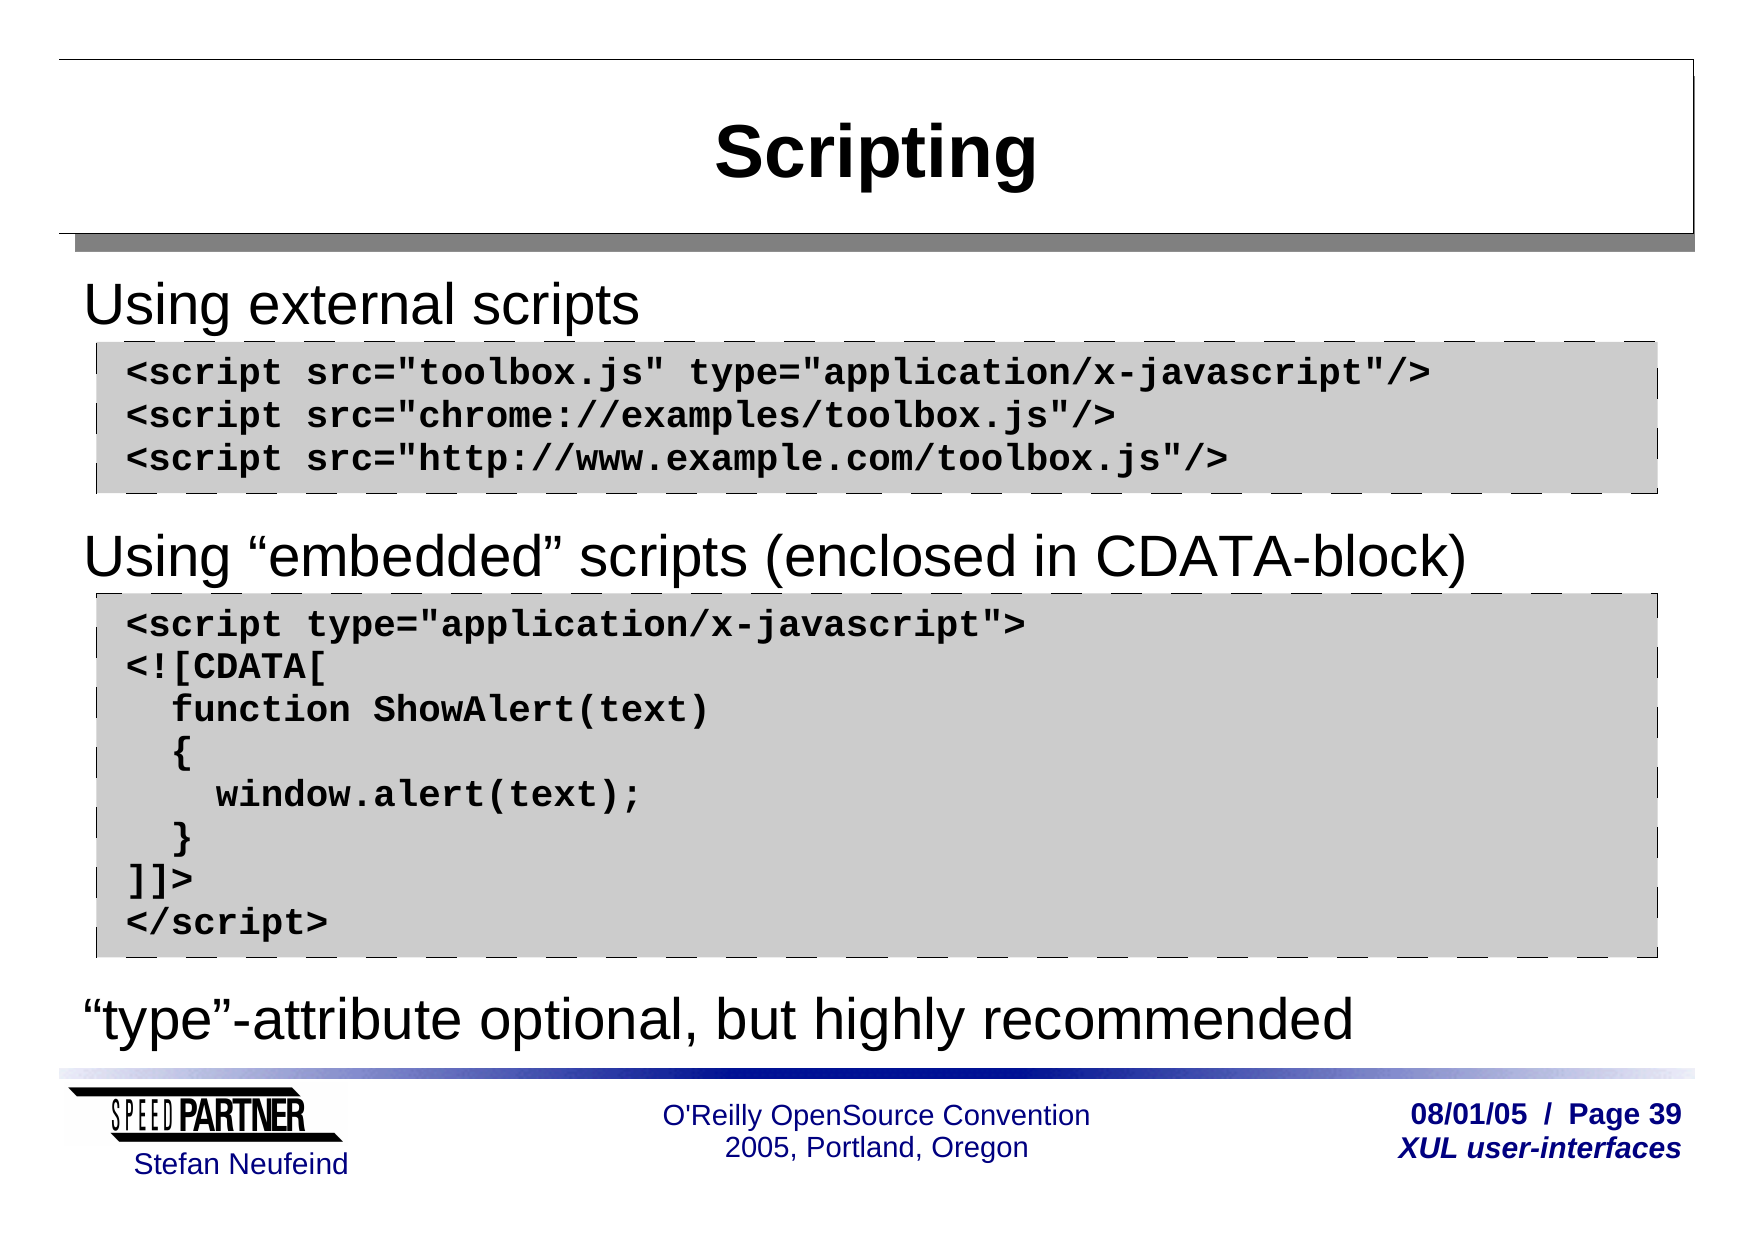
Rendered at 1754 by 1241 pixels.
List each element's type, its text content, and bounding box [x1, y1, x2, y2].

list Using “embedded” scripts (enclosed in CDATA-block) [71, 523, 1695, 589]
text_box <script src="toolbox.js" type="application/x-javascript"/> <script src="chrome://examples/toolbox.js"/> <script src="http://www.example.com/toolbox.js"/> [96, 341, 1658, 494]
text_box <script type="application/x-javascript"> <![CDATA[ function ShowAlert(text) { window.alert(text); } ]]> </script> [96, 593, 1658, 958]
list “type”-attribute optional, but highly recommended [71, 986, 1695, 1052]
picture [64, 1082, 348, 1146]
title Scripting [59, 59, 1695, 244]
picture [59, 1068, 1695, 1079]
list Using external scripts [71, 272, 1695, 338]
